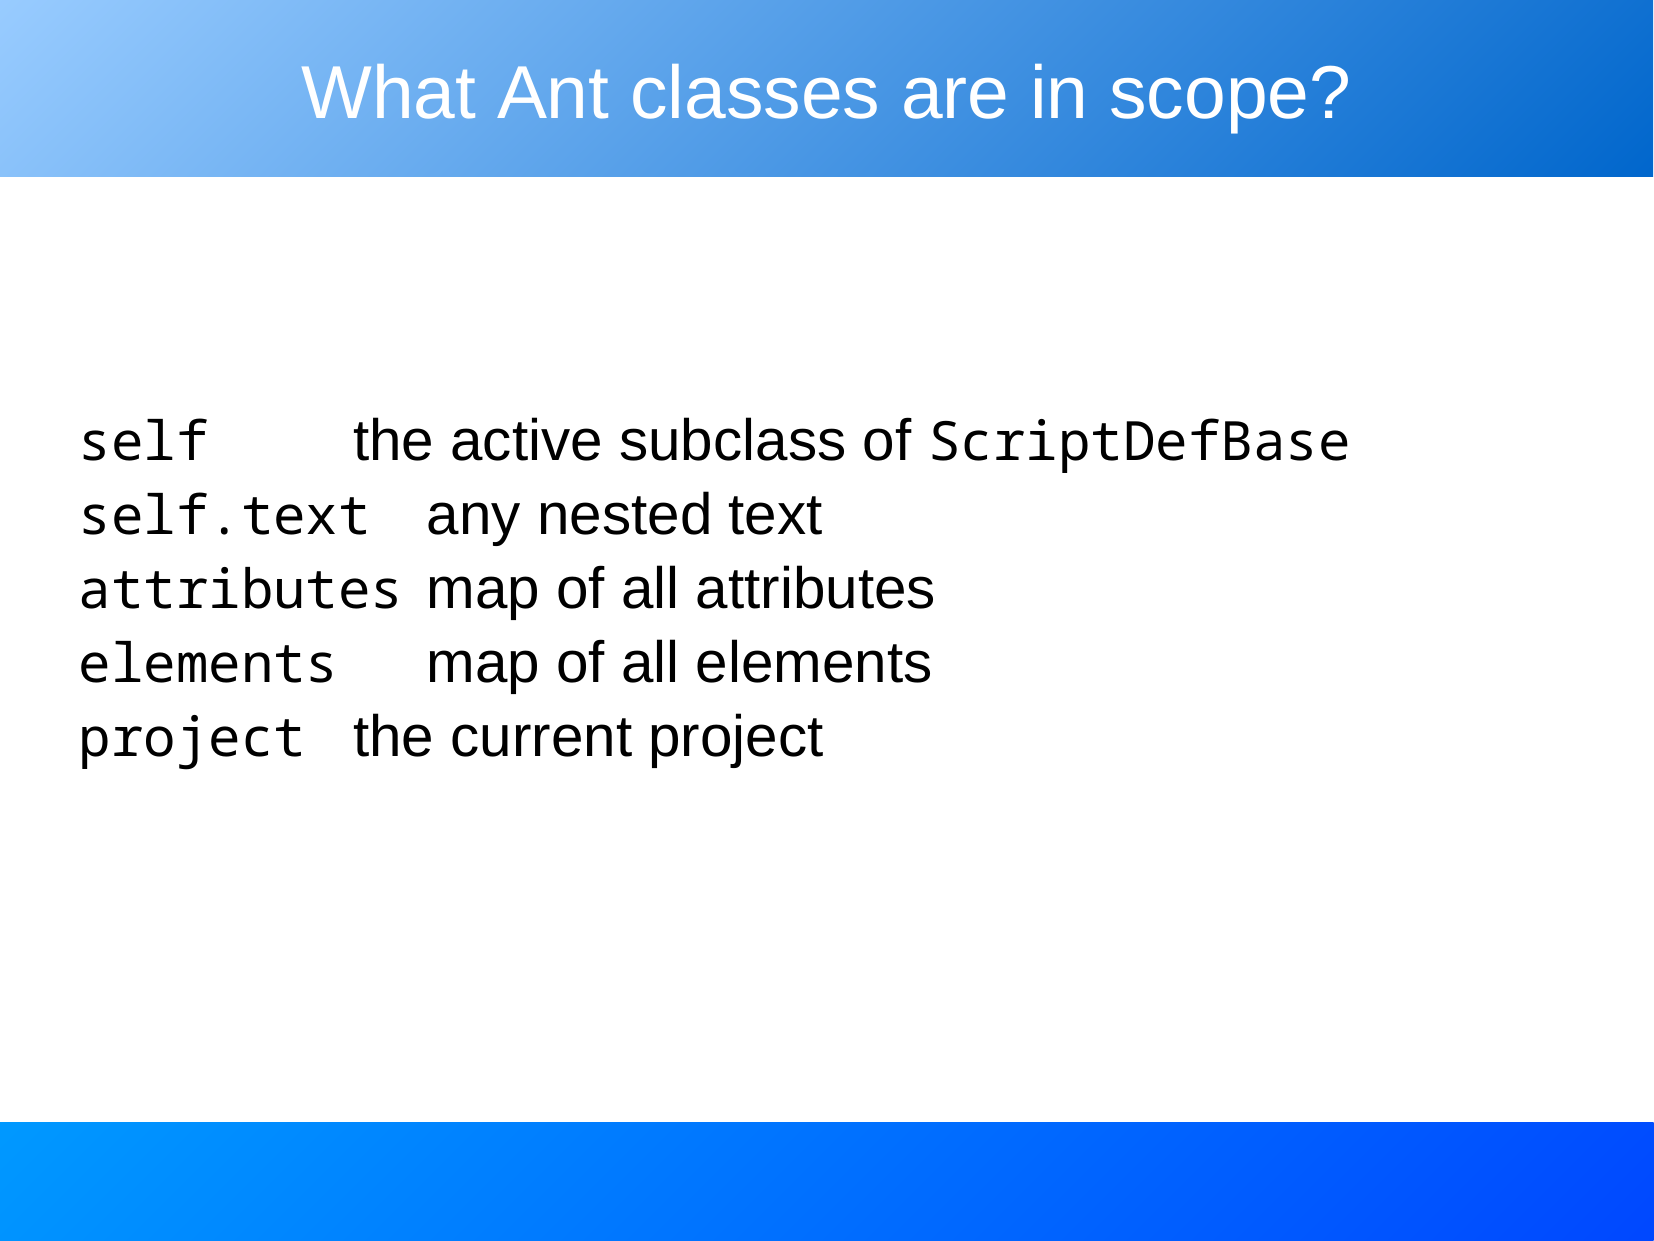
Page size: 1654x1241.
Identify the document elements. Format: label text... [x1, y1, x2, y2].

title What Ant classes are in scope? [82, 22, 1571, 163]
list self the active subclass of ScriptDefBase self.text any nested text attributes map of all attributes elements map of all elements project the current project [60, 402, 1555, 1093]
